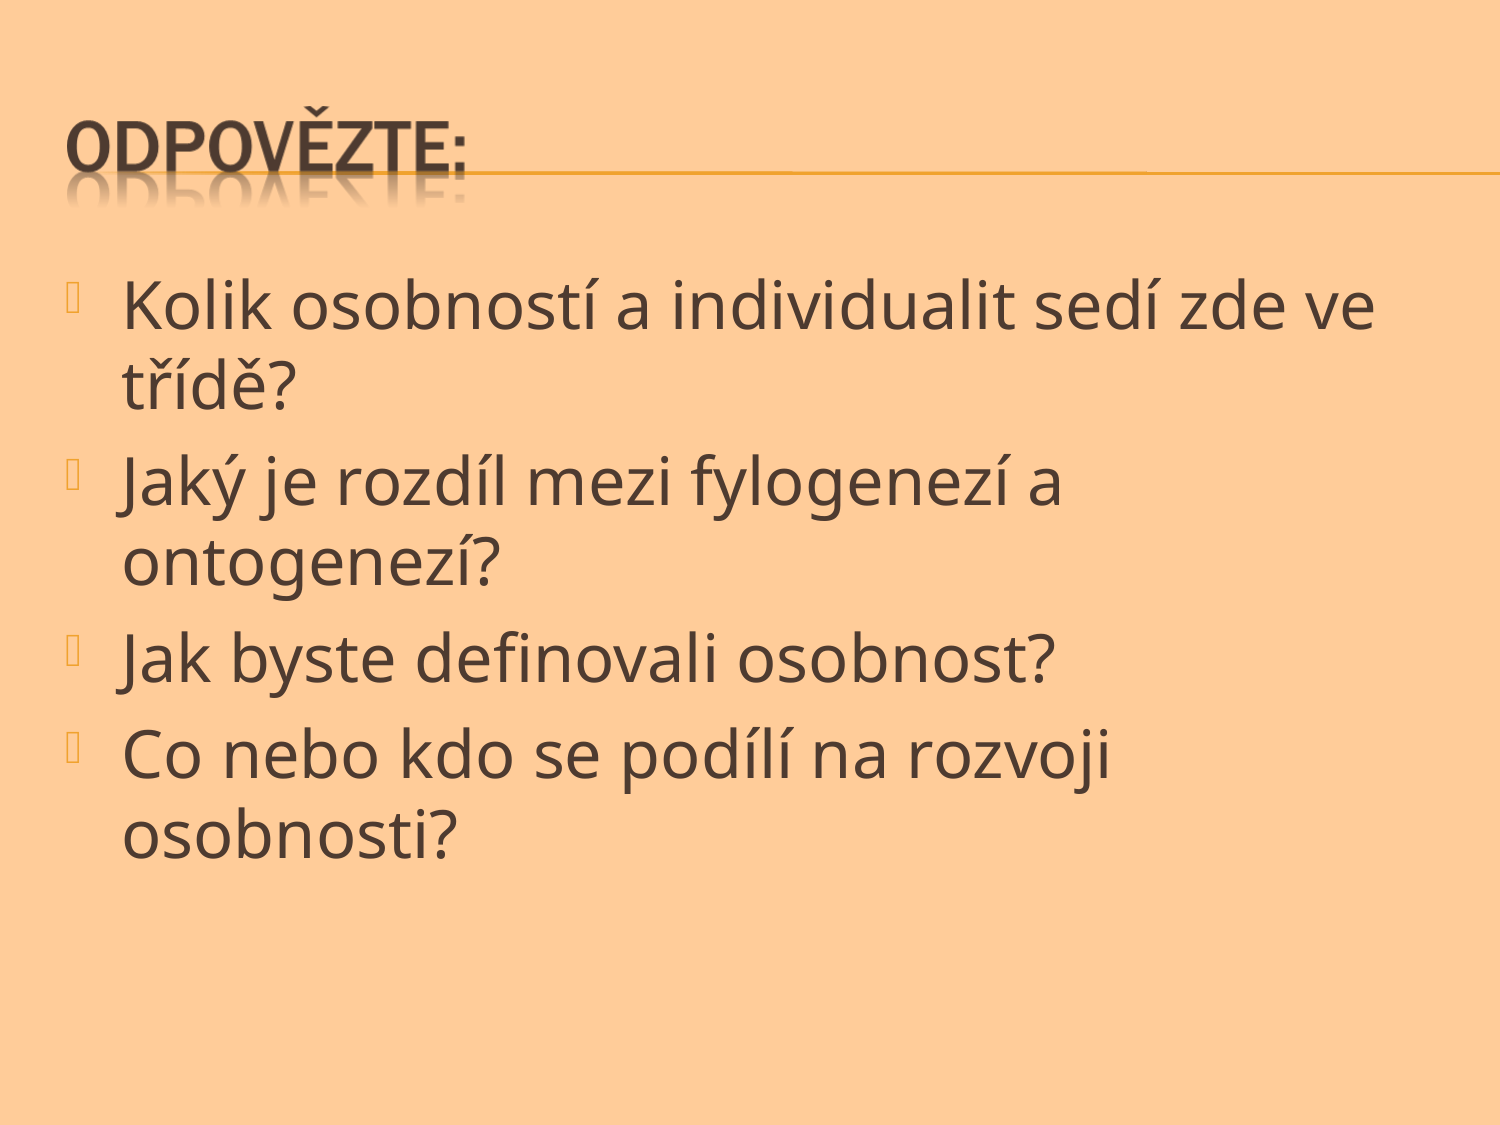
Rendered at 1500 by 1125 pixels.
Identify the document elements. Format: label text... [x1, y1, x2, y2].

list Kolik osobností a individualit sedí zde ve třídě? Jaký je rozdíl mezi fylogenezí a ontogenezí? Jak byste definovali osobnost? Co nebo kdo se podílí na rozvoji osobnosti? [50, 254, 1476, 998]
picture [1476, 171, 1500, 175]
text_box [17, 75, 1476, 240]
